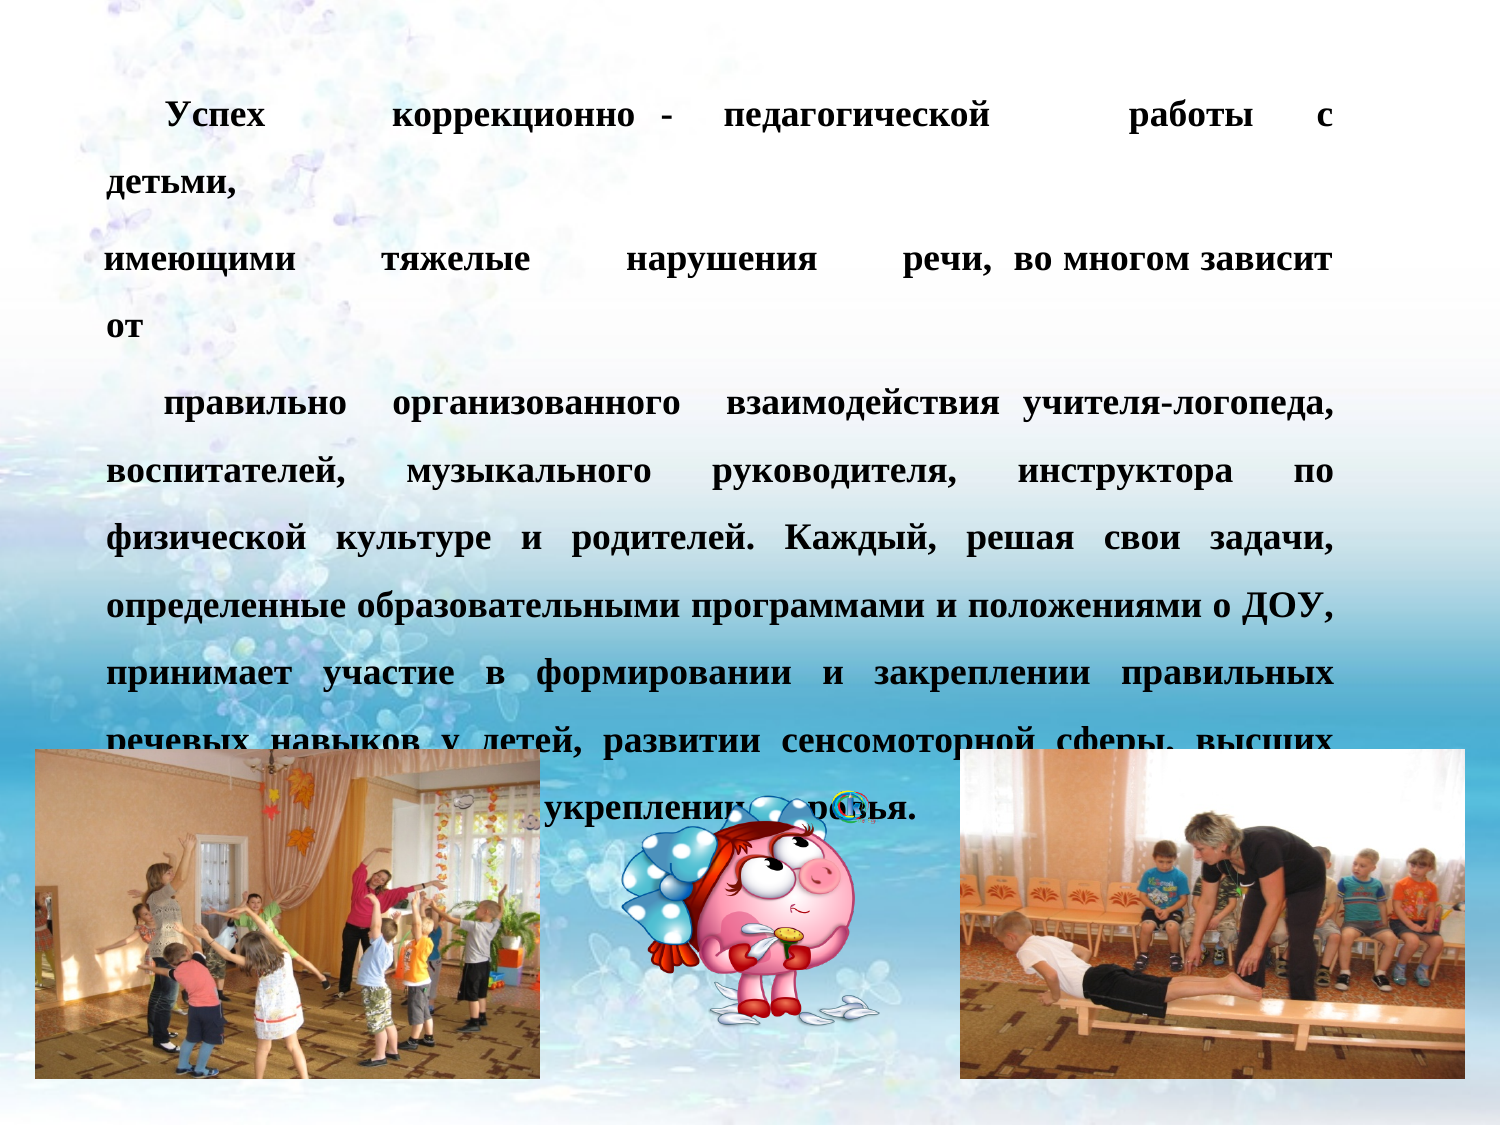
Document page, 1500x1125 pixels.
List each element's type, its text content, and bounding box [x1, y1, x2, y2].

list Успех коррекционно - педагогической работы с детьми, имеющими тяжелые нарушения речи, во многом зависит от правильно организованного взаимодействия учителя-логопеда, воспитателей, музыкального руководителя, инструктора по физической культуре и родителей. Каждый, решая свои задачи, определенные образовательными программами и положениями о ДОУ, принимает участие в формировании и закреплении правильных речевых навыков у детей, развитии сенсомоторной сферы, высших психических процессов и укреплении здоровья. [35, 58, 1350, 1005]
picture [0, 0, 1500, 1125]
